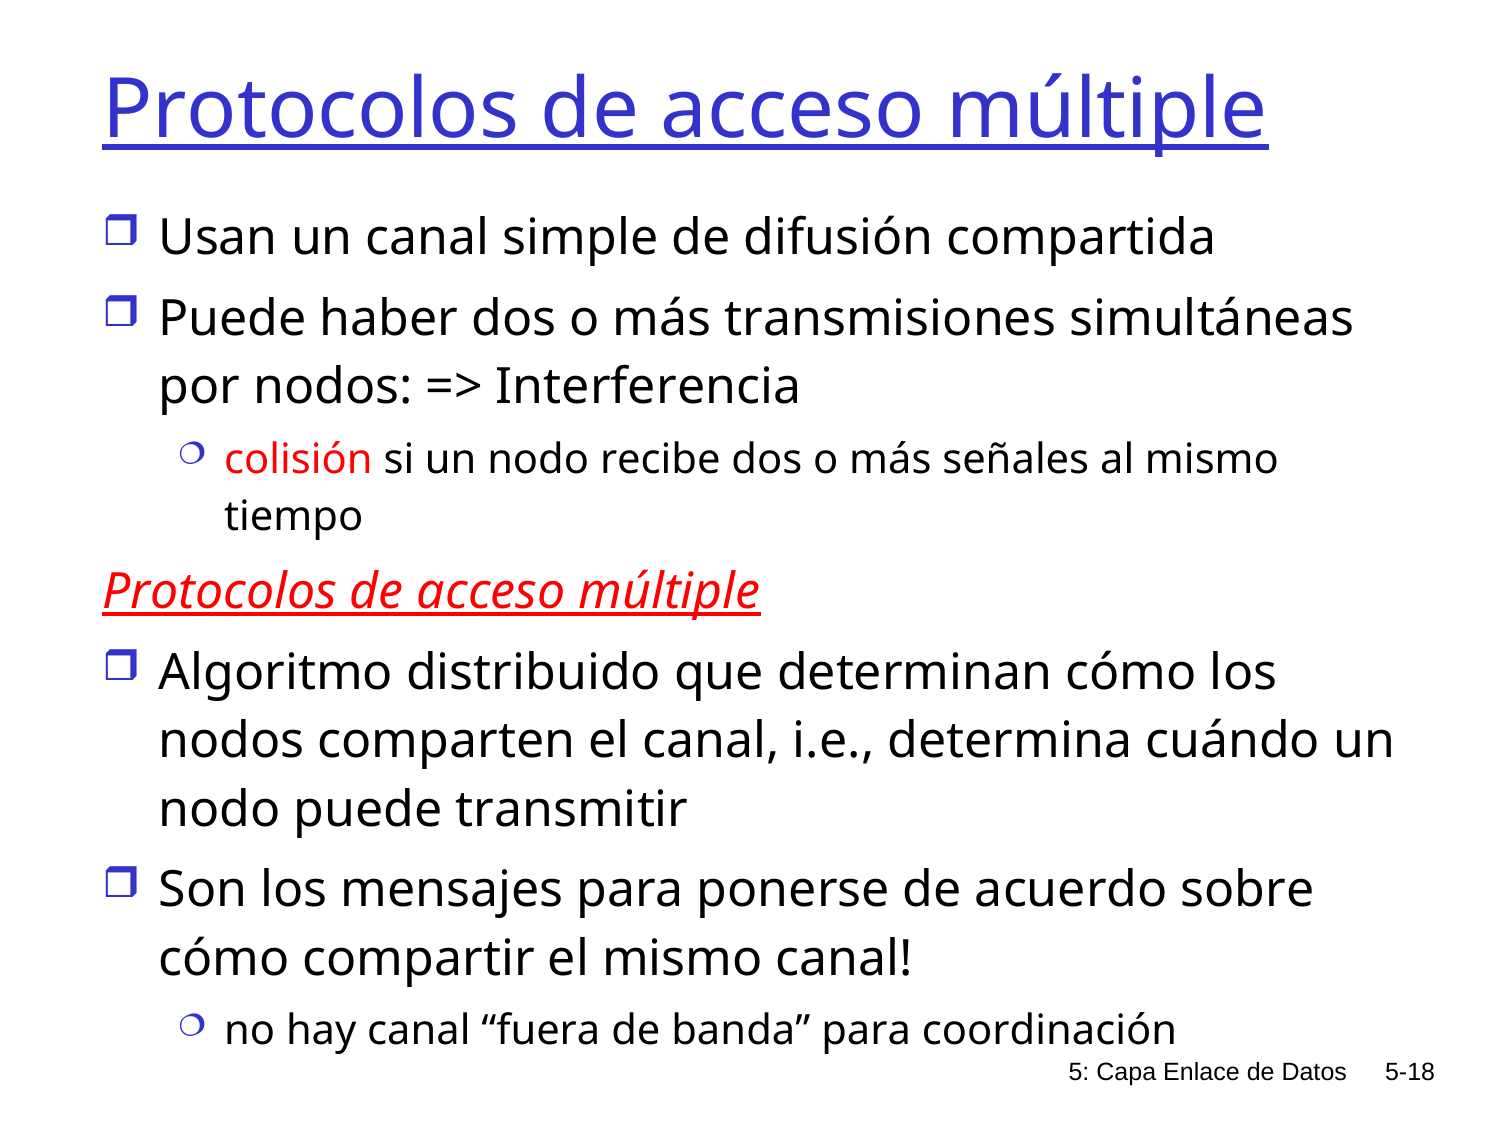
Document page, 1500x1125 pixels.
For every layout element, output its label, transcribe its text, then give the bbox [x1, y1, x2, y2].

list Usan un canal simple de difusión compartida Puede haber dos o más transmisiones simultáneas por nodos: => Interferencia colisión si un nodo recibe dos o más señales al mismo tiempo Protocolos de acceso múltiple Algoritmo distribuido que determinan cómo los nodos comparten el canal, i.e., determina cuándo un nodo puede transmitir Son los mensajes para ponerse de acuerdo sobre cómo compartir el mismo canal! no hay canal “fuera de banda” para coordinación [87, 193, 1426, 1027]
title Protocolos de acceso múltiple [87, 15, 1426, 193]
